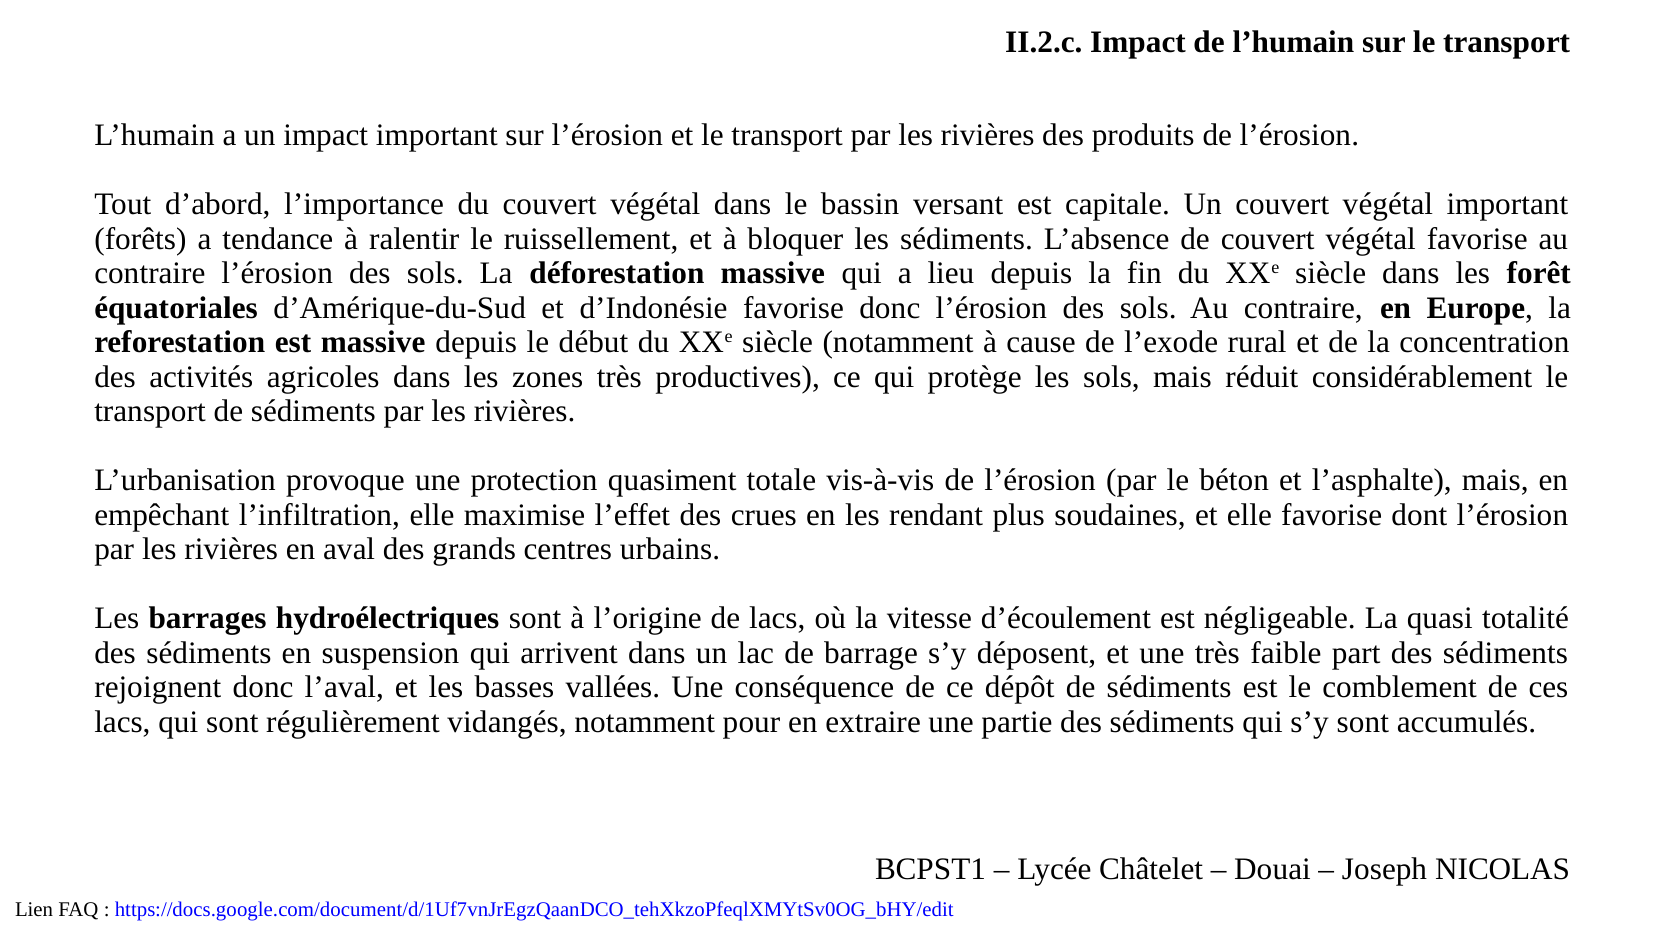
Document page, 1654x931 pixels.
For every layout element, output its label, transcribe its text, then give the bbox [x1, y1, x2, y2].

text_box II.2.c. Impact de l’humain sur le transport [637, 5, 1571, 78]
text_box L’humain a un impact important sur l’érosion et le transport par les rivières des produits de l’érosion. Tout d’abord, l’importance du couvert végétal dans le bassin versant est capitale. Un couvert végétal important (forêts) a tendance à ralentir le ruissellement, et à bloquer les sédiments. L’absence de couvert végétal favorise au contraire l’érosion des sols. La déforestation massive qui a lieu depuis la fin du XXe siècle dans les forêt équatoriales d’Amérique-du-Sud et d’Indonésie favorise donc l’érosion des sols. Au contraire, en Europe, la reforestation est massive depuis le début du XXe siècle (notamment à cause de l’exode rural et de la concentration des activités agricoles dans les zones très productives), ce qui protège les sols, mais réduit considérablement le transport de sédiments par les rivières. L’urbanisation provoque une protection quasiment totale vis-à-vis de l’érosion (par le béton et l’asphalte), mais, en empêchant l’infiltration, elle maximise l’effet des crues en les rendant plus soudaines, et elle favorise dont l’érosion par les rivières en aval des grands centres urbains. Les barrages hydroélectriques sont à l’origine de lacs, où la vitesse d’écoulement est négligeable. La quasi totalité des sédiments en suspension qui arrivent dans un lac de barrage s’y déposent, et une très faible part des sédiments rejoignent donc l’aval, et les basses vallées. Une conséquence de ce dépôt de sédiments est le comblement de ces lacs, qui sont régulièrement vidangés, notamment pour en extraire une partie des sédiments qui s’y sont accumulés. [94, 118, 1571, 739]
text_box Lien FAQ : https://docs.google.com/document/d/1Uf7vnJrEgzQaanDCO_tehXkzoPfeqlXMYtSv0OG_bHY/edit [0, 897, 993, 931]
text_box BCPST1 – Lycée Châtelet – Douai – Joseph NICOLAS [637, 832, 1571, 905]
